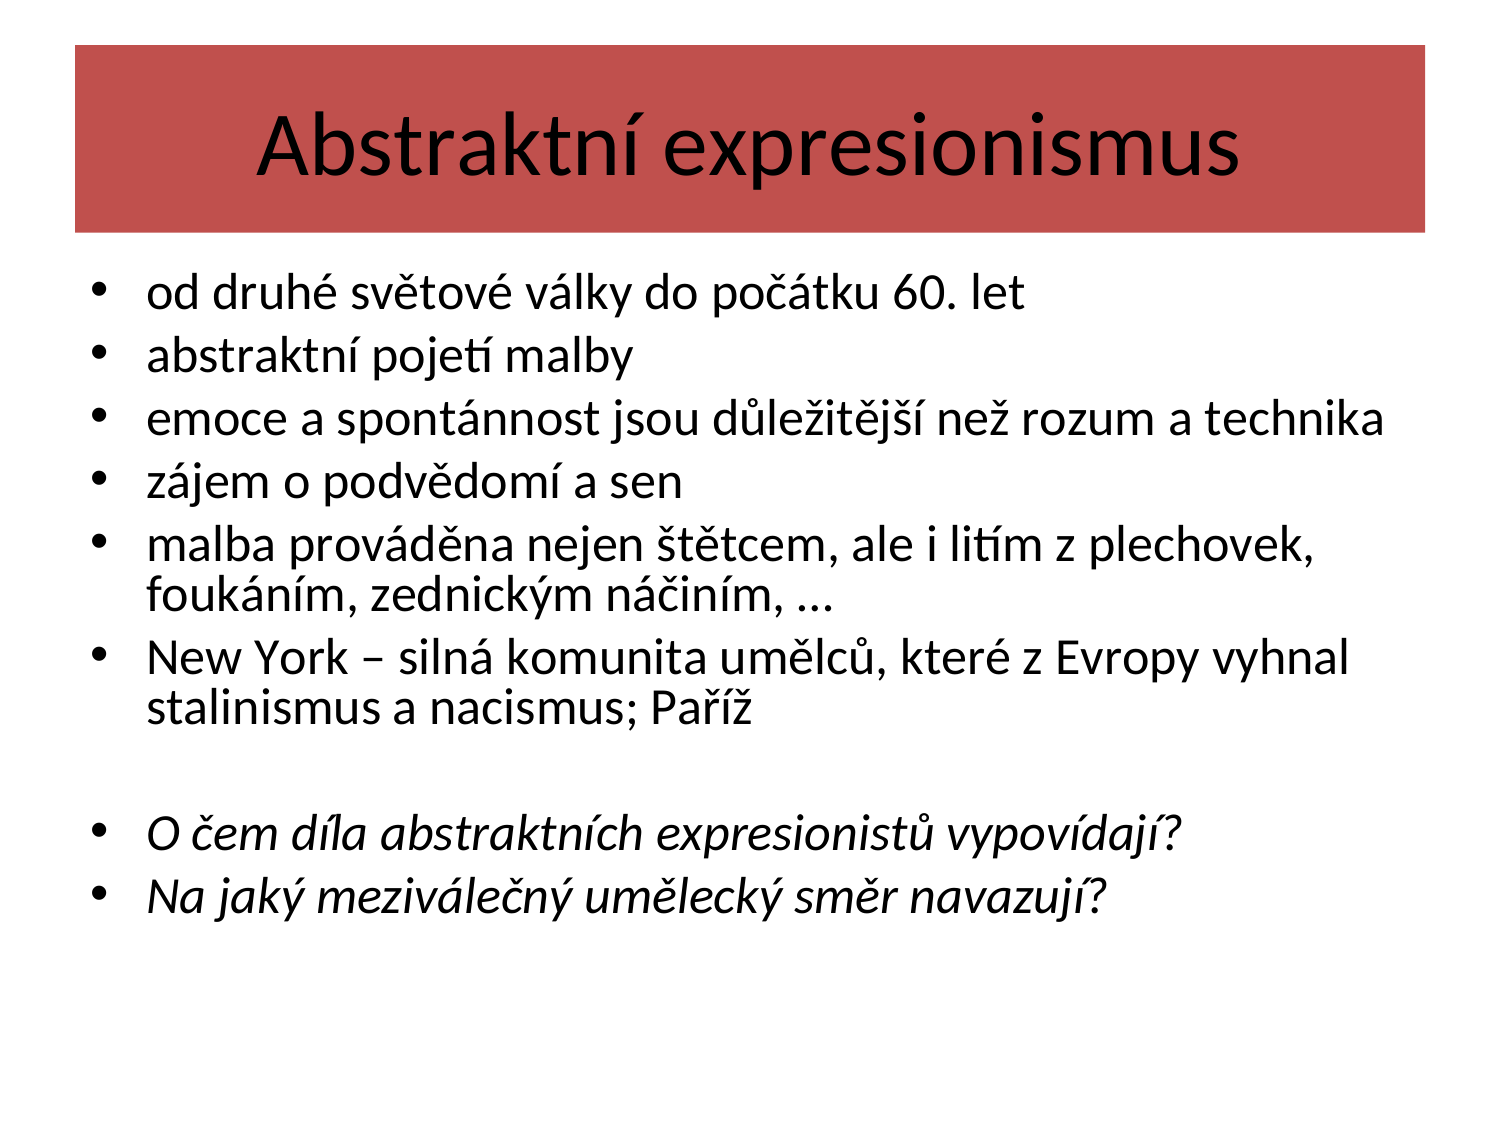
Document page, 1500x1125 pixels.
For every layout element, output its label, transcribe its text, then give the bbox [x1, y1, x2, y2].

title Abstraktní expresionismus [75, 45, 1426, 233]
list od druhé světové války do počátku 60. let abstraktní pojetí malby emoce a spontánnost jsou důležitější než rozum a technika zájem o podvědomí a sen malba prováděna nejen štětcem, ale i litím z plechovek, foukáním, zednickým náčiním, … New York – silná komunita umělců, které z Evropy vyhnal stalinismus a nacismus; Paříž O čem díla abstraktních expresionistů vypovídají? Na jaký meziválečný umělecký směr navazují? [75, 262, 1426, 1006]
